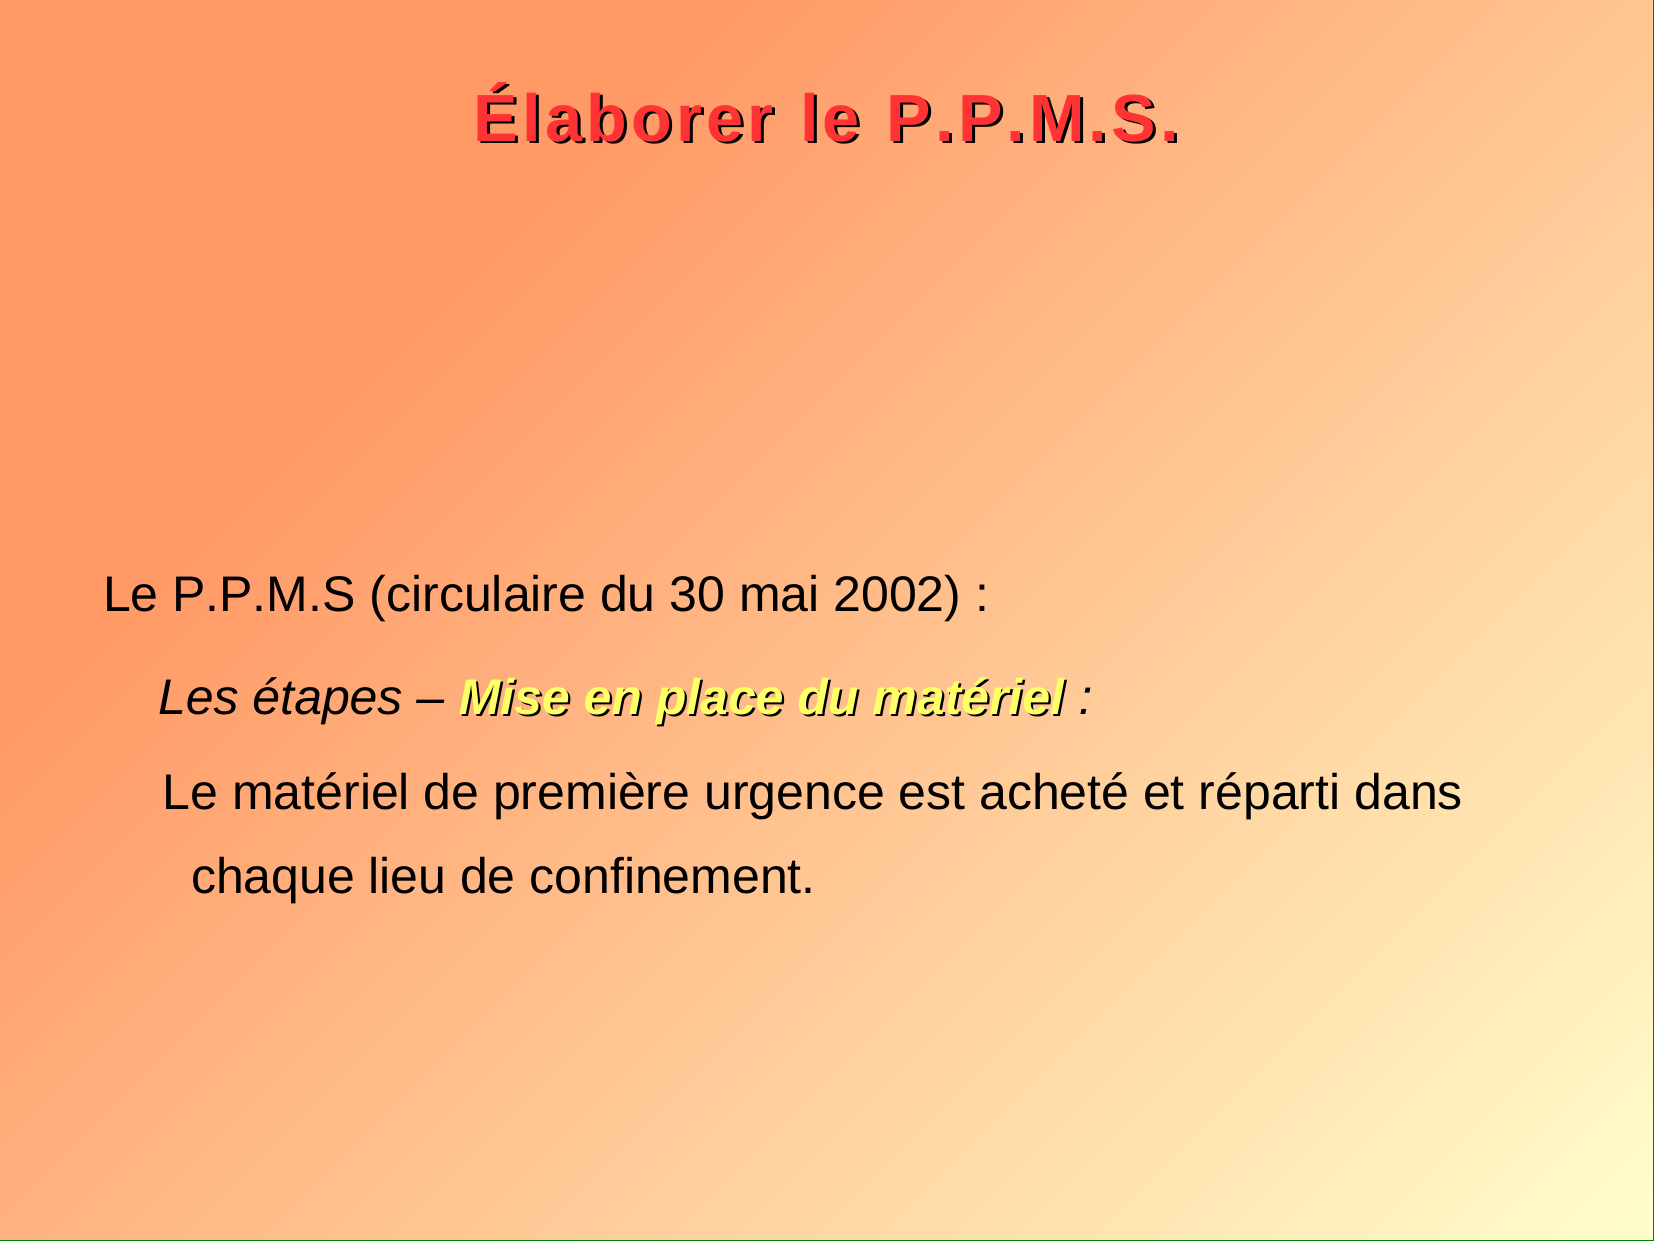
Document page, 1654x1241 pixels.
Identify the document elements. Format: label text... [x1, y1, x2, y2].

title Élaborer le P.P.M.S. [120, 29, 1533, 207]
text_box Le P.P.M.S (circulaire du 30 mai 2002) : Les étapes – Mise en place du matériel : Le matériel de première urgence est acheté et réparti dans chaque lieu de confinement. [88, 253, 1536, 1217]
text_box [0, 0, 1654, 1241]
